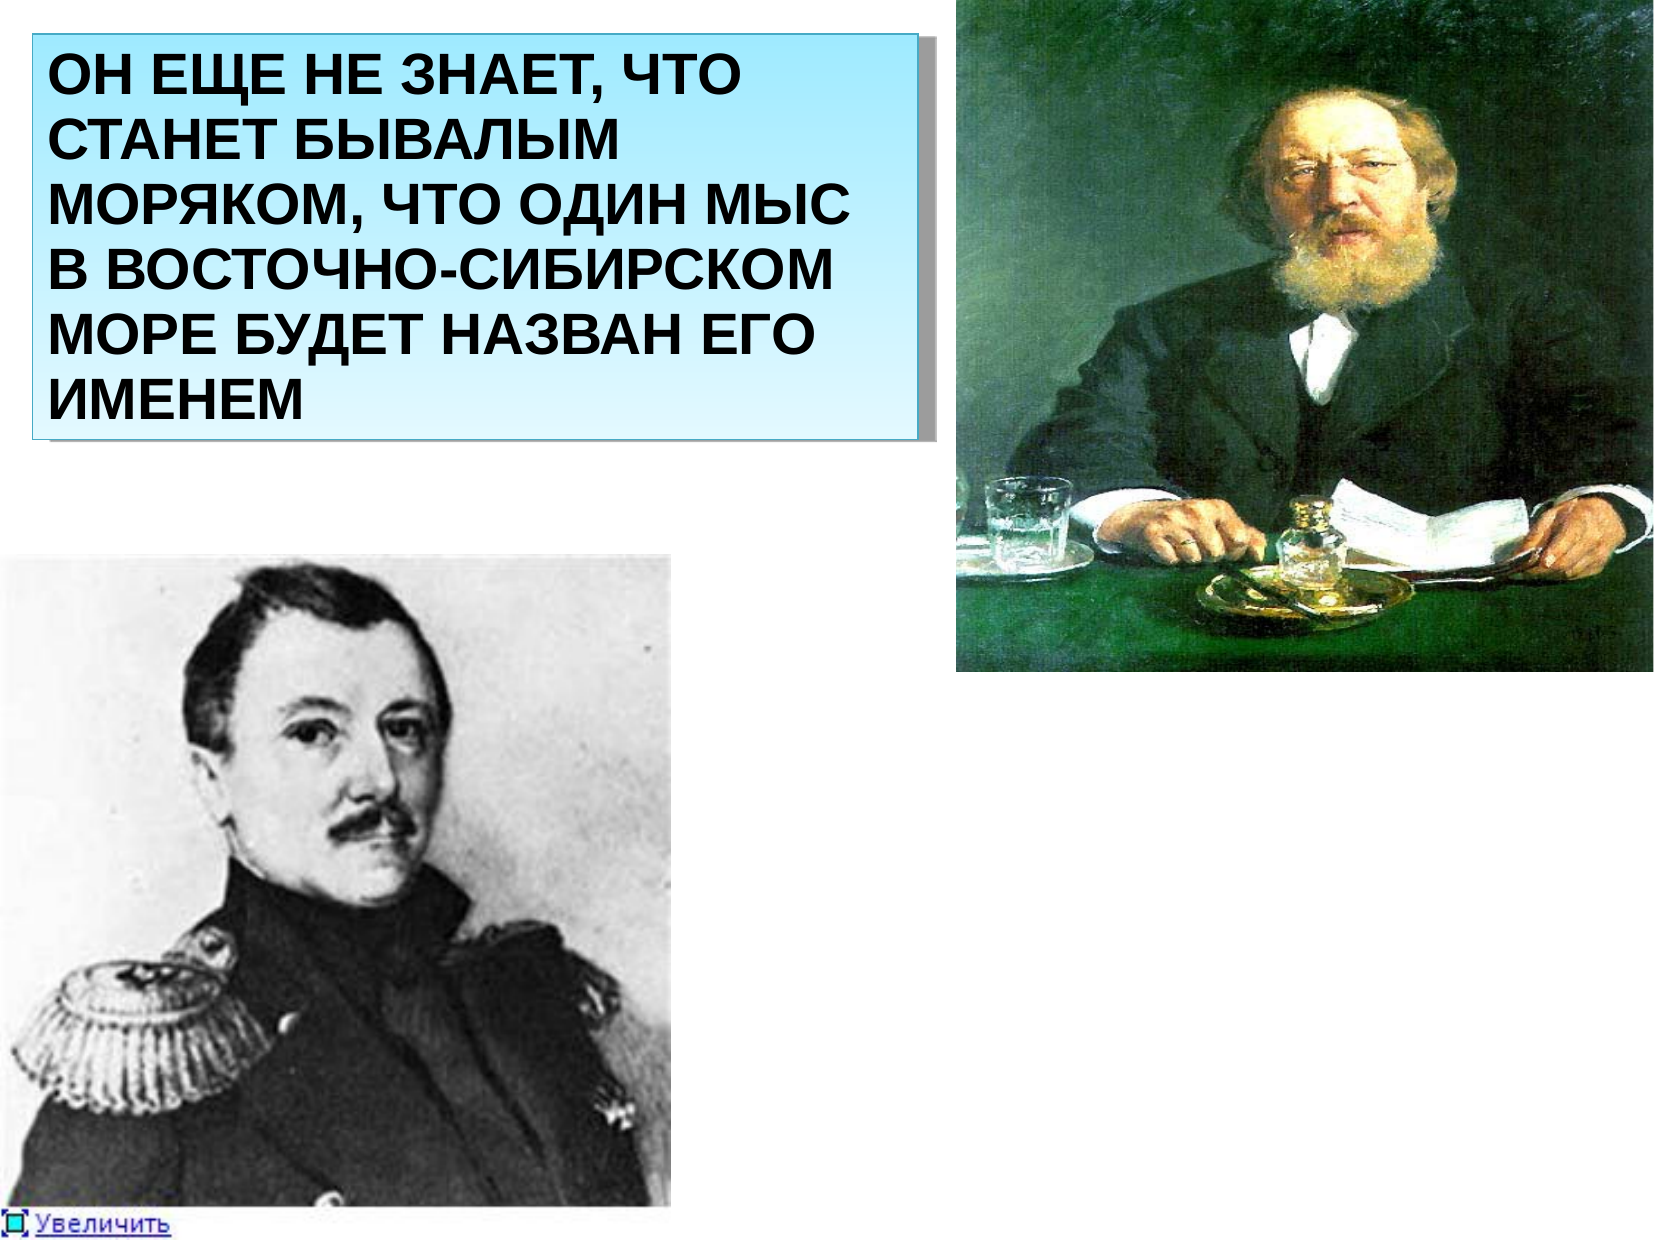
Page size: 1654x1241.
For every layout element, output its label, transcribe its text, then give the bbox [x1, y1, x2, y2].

picture [956, 0, 1654, 673]
text_box ОН ЕЩЕ НЕ ЗНАЕТ, ЧТО СТАНЕТ БЫВАЛЫМ МОРЯКОМ, ЧТО ОДИН МЫС В ВОСТОЧНО-СИБИРСКОМ МОРЕ БУДЕТ НАЗВАН ЕГО ИМЕНЕМ [32, 34, 919, 440]
picture [0, 554, 671, 1241]
